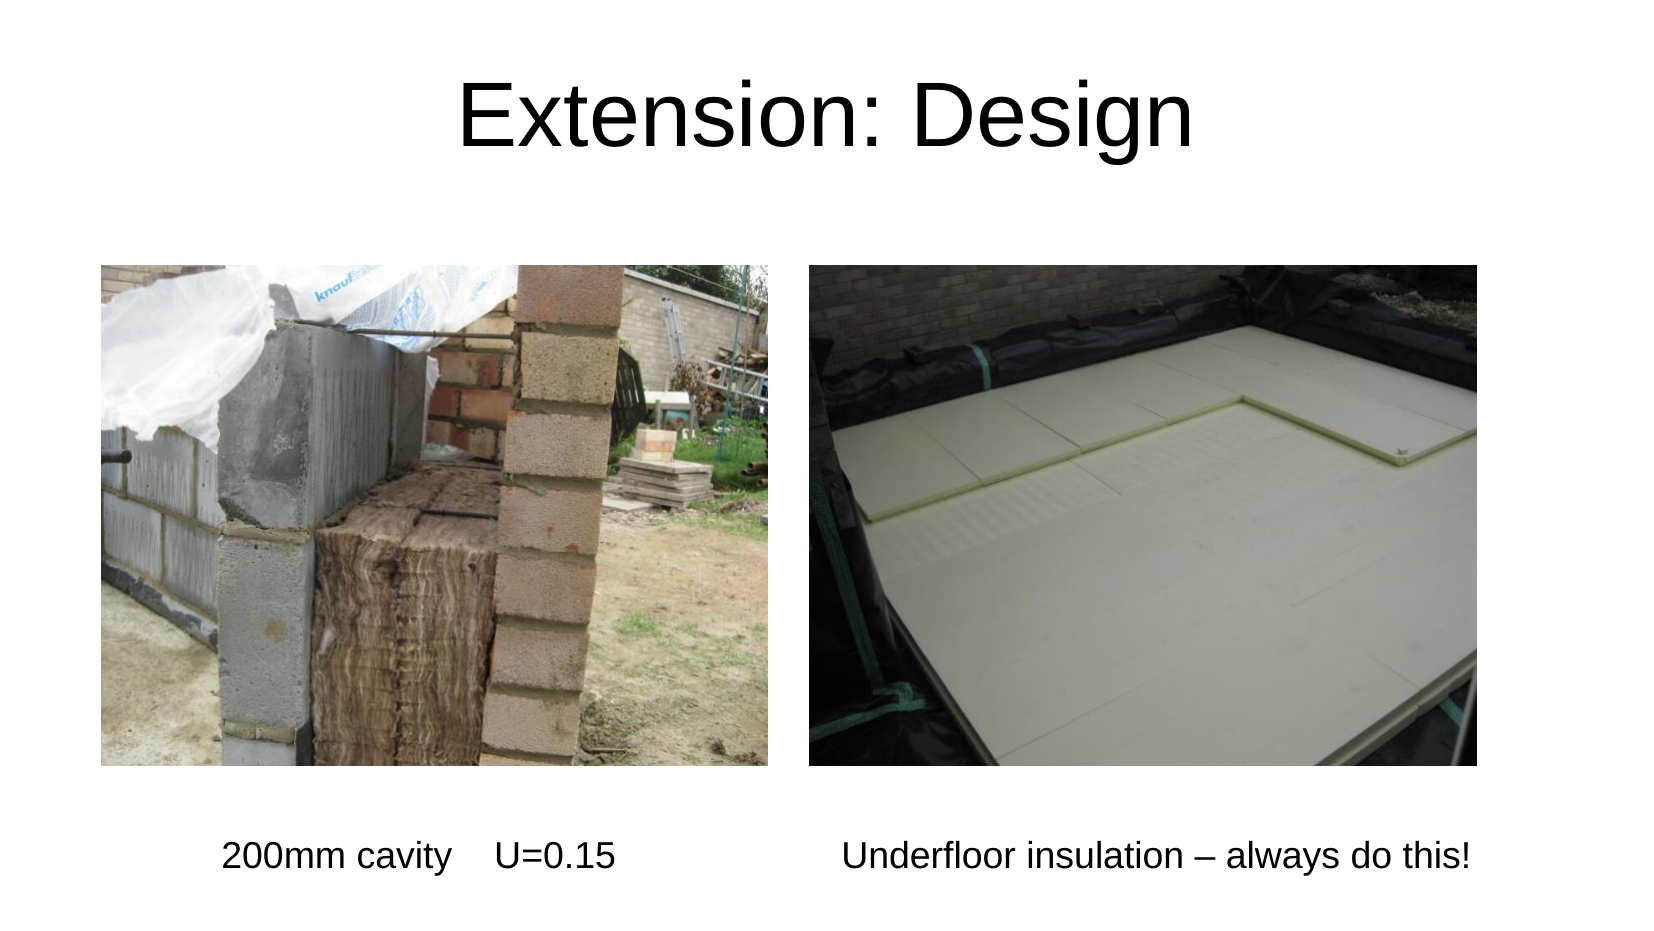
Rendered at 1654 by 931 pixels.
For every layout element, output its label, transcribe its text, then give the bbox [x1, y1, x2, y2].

picture [809, 265, 1477, 766]
title Extension: Design [82, 37, 1571, 193]
text_box 200mm cavity U=0.15 [206, 826, 650, 886]
picture [101, 265, 768, 766]
text_box Underfloor insulation – always do this! [826, 826, 1510, 884]
